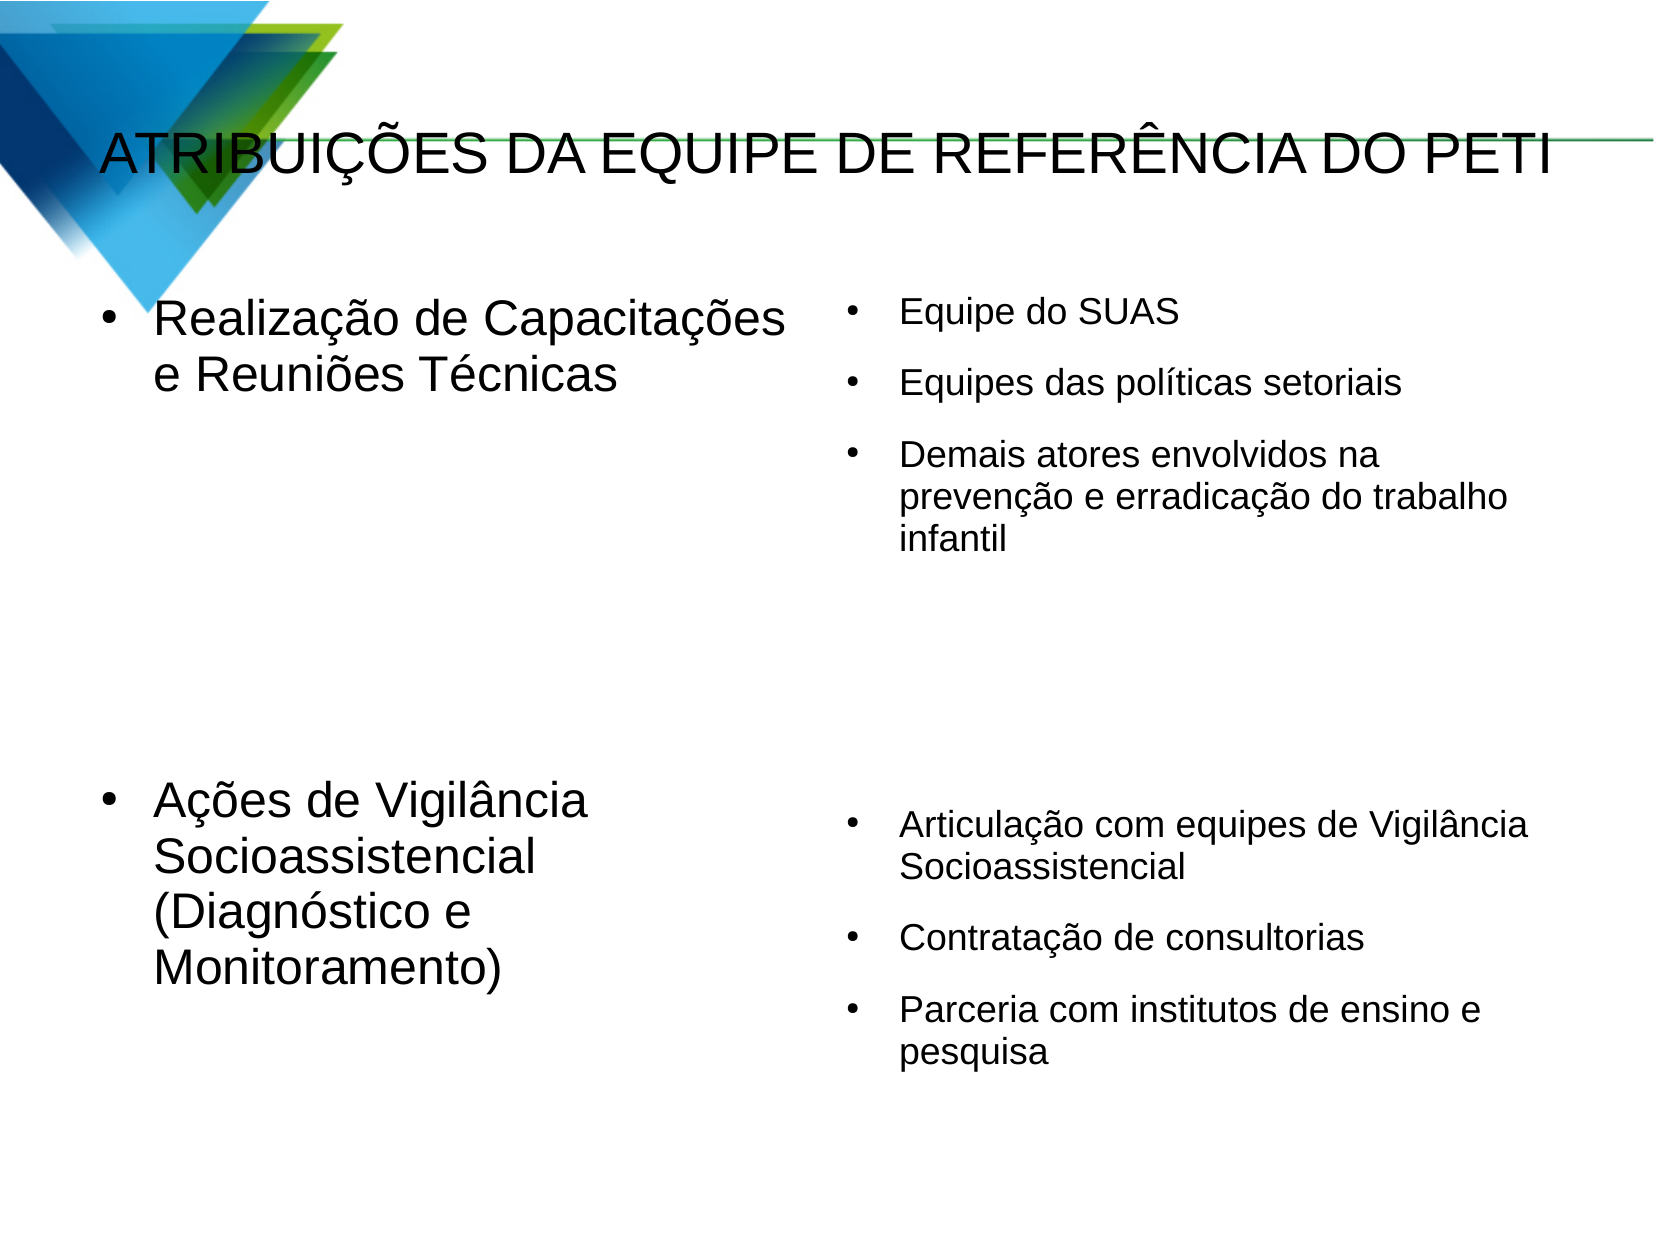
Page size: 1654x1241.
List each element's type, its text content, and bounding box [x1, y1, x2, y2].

list Realização de Capacitações e Reuniões Técnicas Ações de Vigilância Socioassistencial (Diagnóstico e Monitoramento) [82, 290, 793, 1109]
picture [0, 1, 1654, 1241]
title ATRIBUIÇÕES DA EQUIPE DE REFERÊNCIA DO PETI [82, 49, 1571, 257]
list Equipe do SUAS Equipes das políticas setoriais Demais atores envolvidos na prevenção e erradicação do trabalho infantil Articulação com equipes de Vigilância Socioassistencial Contratação de consultorias Parceria com institutos de ensino e pesquisa [828, 290, 1539, 1109]
